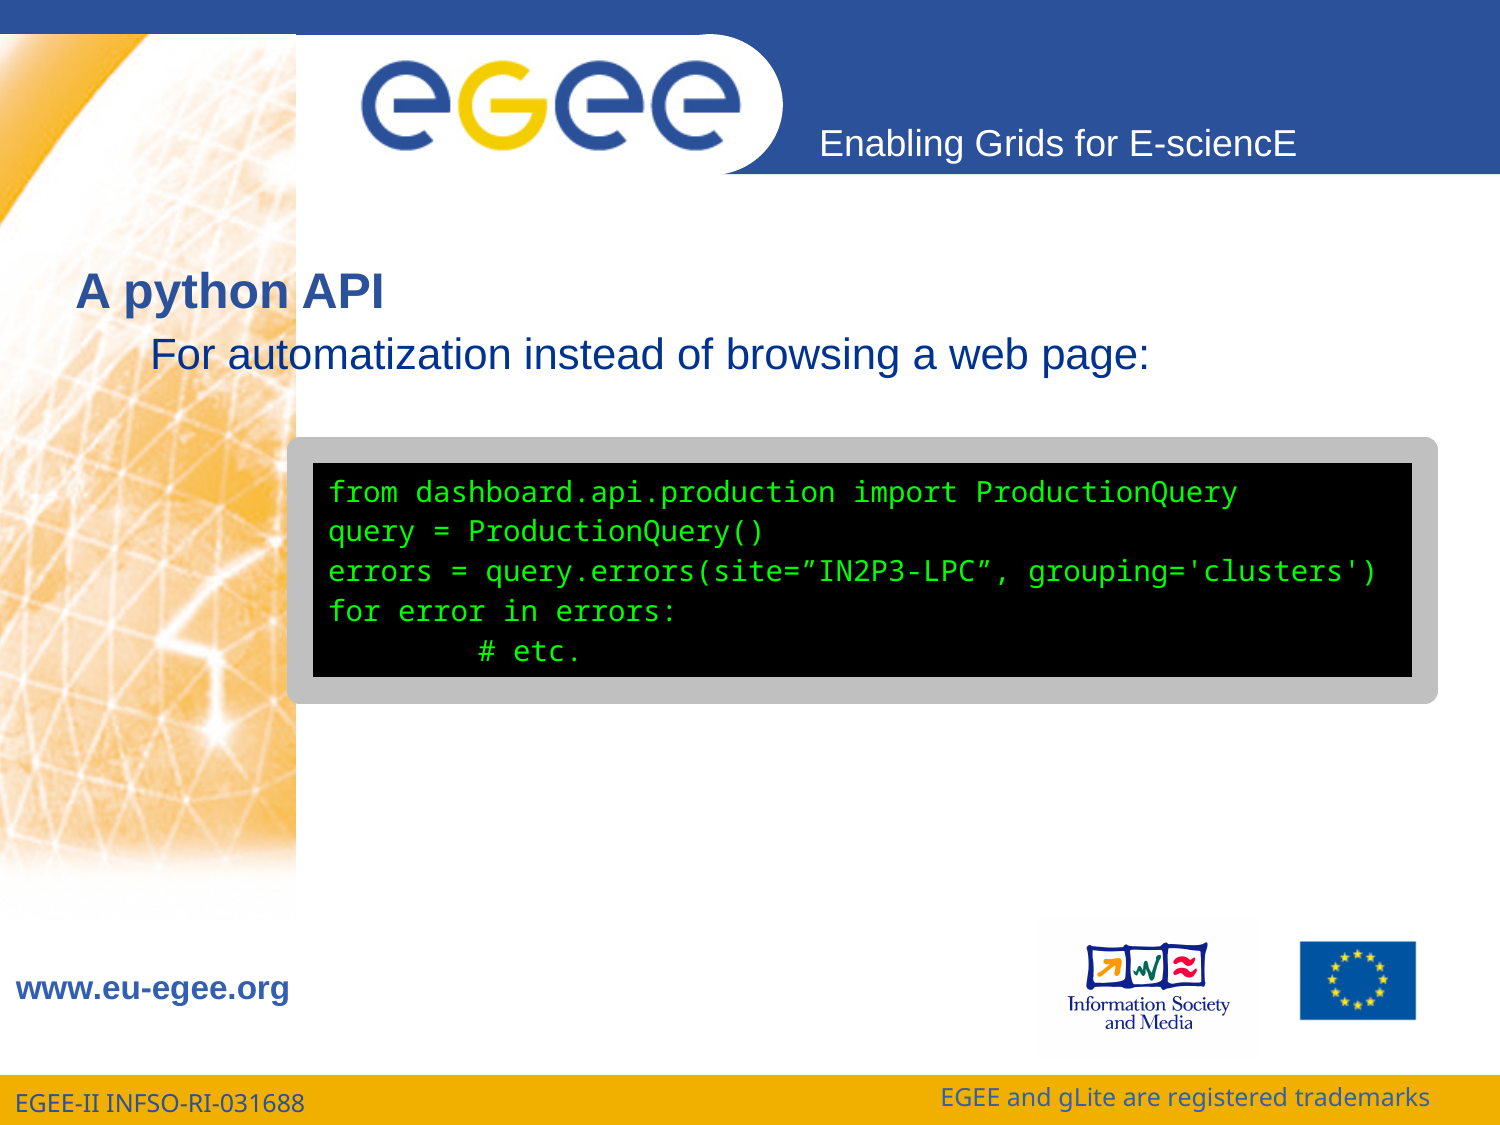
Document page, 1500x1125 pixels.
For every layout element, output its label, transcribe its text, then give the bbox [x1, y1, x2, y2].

picture [355, 56, 748, 154]
list A python API For automatization instead of browsing a web page: [75, 263, 1425, 991]
text_box from dashboard.api.production import ProductionQuery query = ProductionQuery() errors = query.errors(site=”IN2P3-LPC”, grouping='clusters') for error in errors: # etc. [300, 450, 1426, 665]
picture [1291, 991, 1424, 1028]
picture [0, 34, 296, 921]
picture [1038, 991, 1258, 1059]
